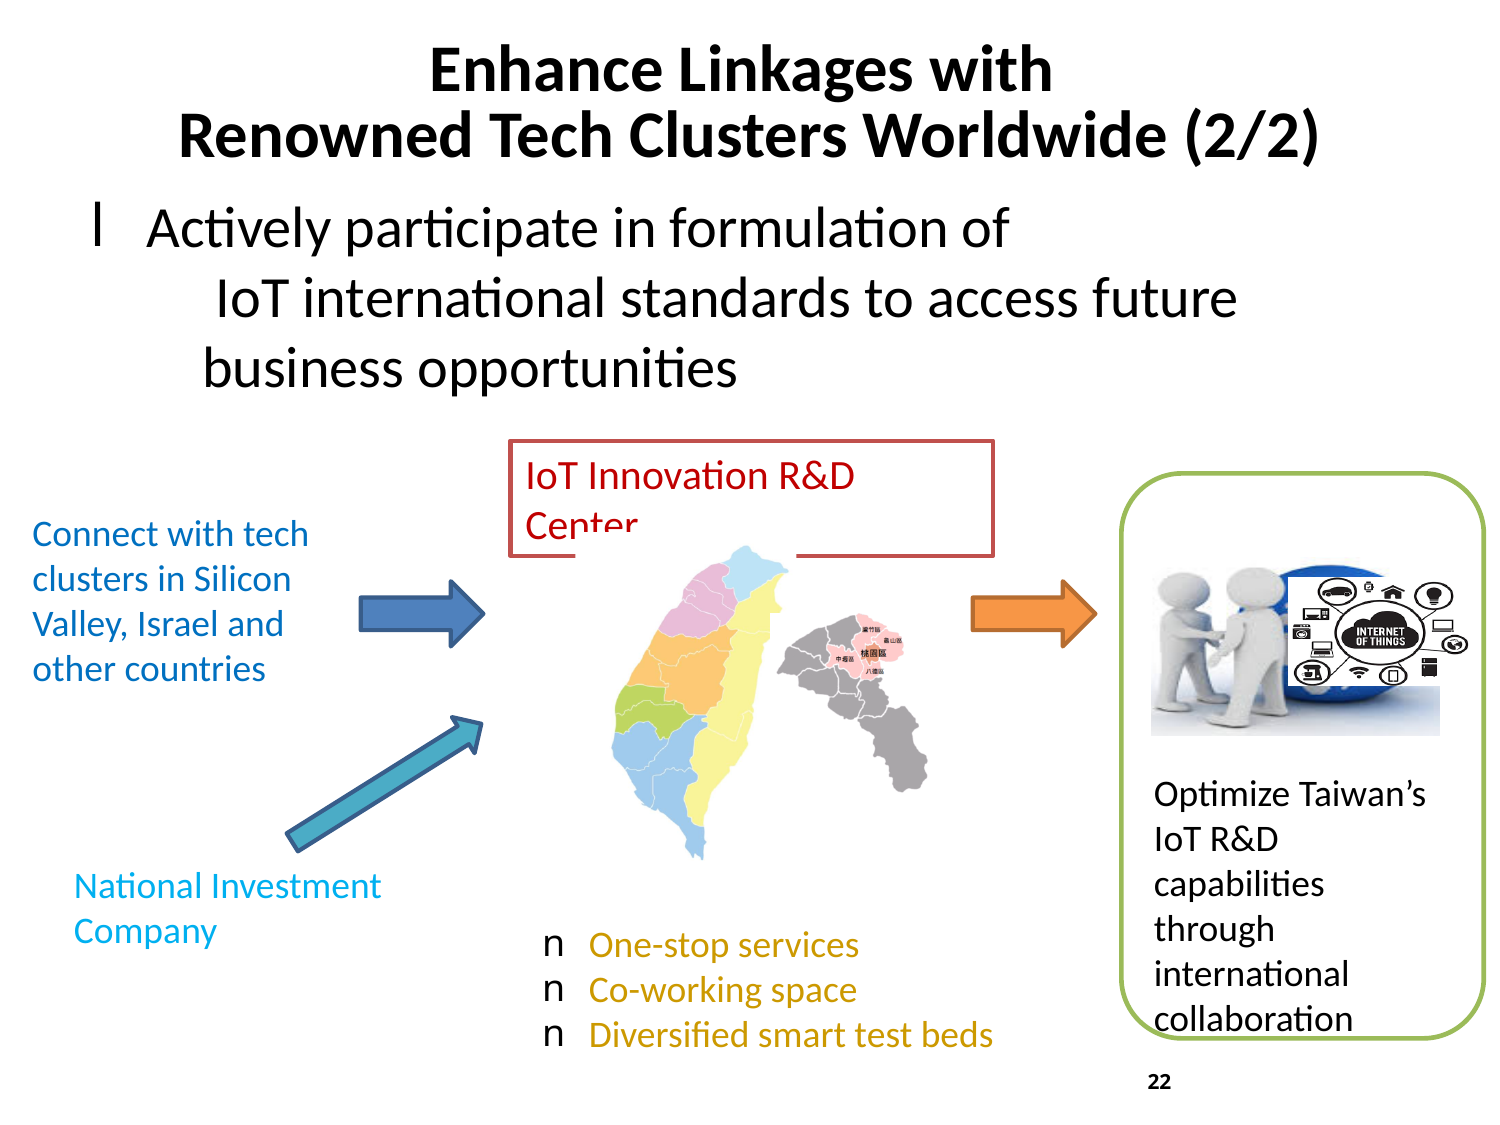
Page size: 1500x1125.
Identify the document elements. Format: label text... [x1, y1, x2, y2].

text_box [972, 581, 1096, 647]
list Actively participate in formulation of IoT international standards to access future business opportunities [75, 199, 1426, 925]
text_box National Investment Company [59, 854, 461, 961]
title Enhance Linkages with Renowned Tech Clusters Worldwide (2/2) [75, 10, 1426, 199]
text_box Connect with tech clusters in Silicon Valley, Israel and other countries [17, 501, 361, 699]
text_box IoT Innovation R&D Center [510, 440, 994, 507]
text_box [360, 581, 484, 647]
picture [1151, 557, 1470, 736]
text_box 22 [1132, 1052, 1483, 1113]
text_box Optimize Taiwan’s IoT R&D capabilities through international collaboration [1121, 473, 1484, 1039]
picture [575, 532, 939, 863]
text_box [286, 717, 482, 852]
text_box One-stop services Co-working space Diversified smart test beds [527, 912, 1066, 1064]
